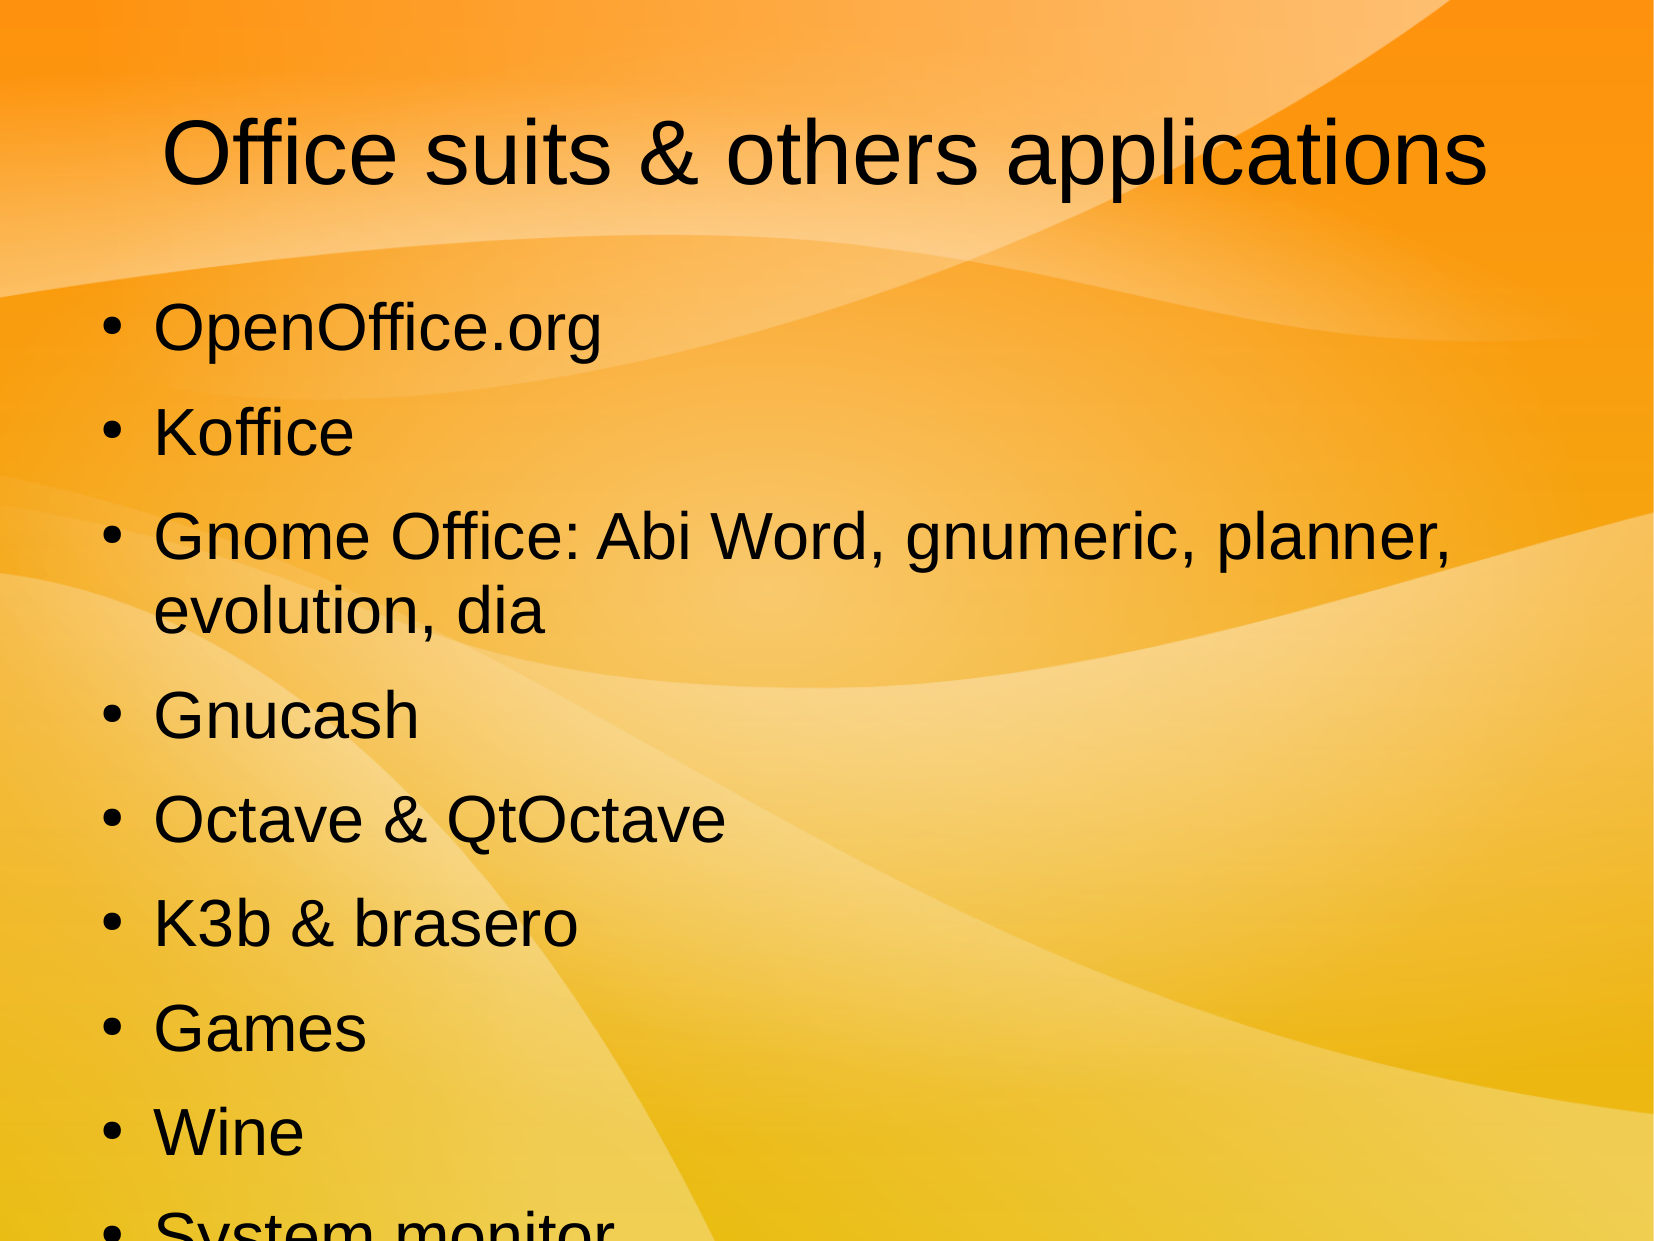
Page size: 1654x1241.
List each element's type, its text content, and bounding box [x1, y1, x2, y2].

list OpenOffice.org Koffice Gnome Office: Abi Word, gnumeric, planner, evolution, dia Gnucash Octave & QtOctave K3b & brasero Games Wine System monitor Top Dictionary File archiving, extraction [82, 290, 1571, 1241]
title Office suits & others applications [82, 56, 1571, 250]
picture [0, 0, 1654, 1241]
